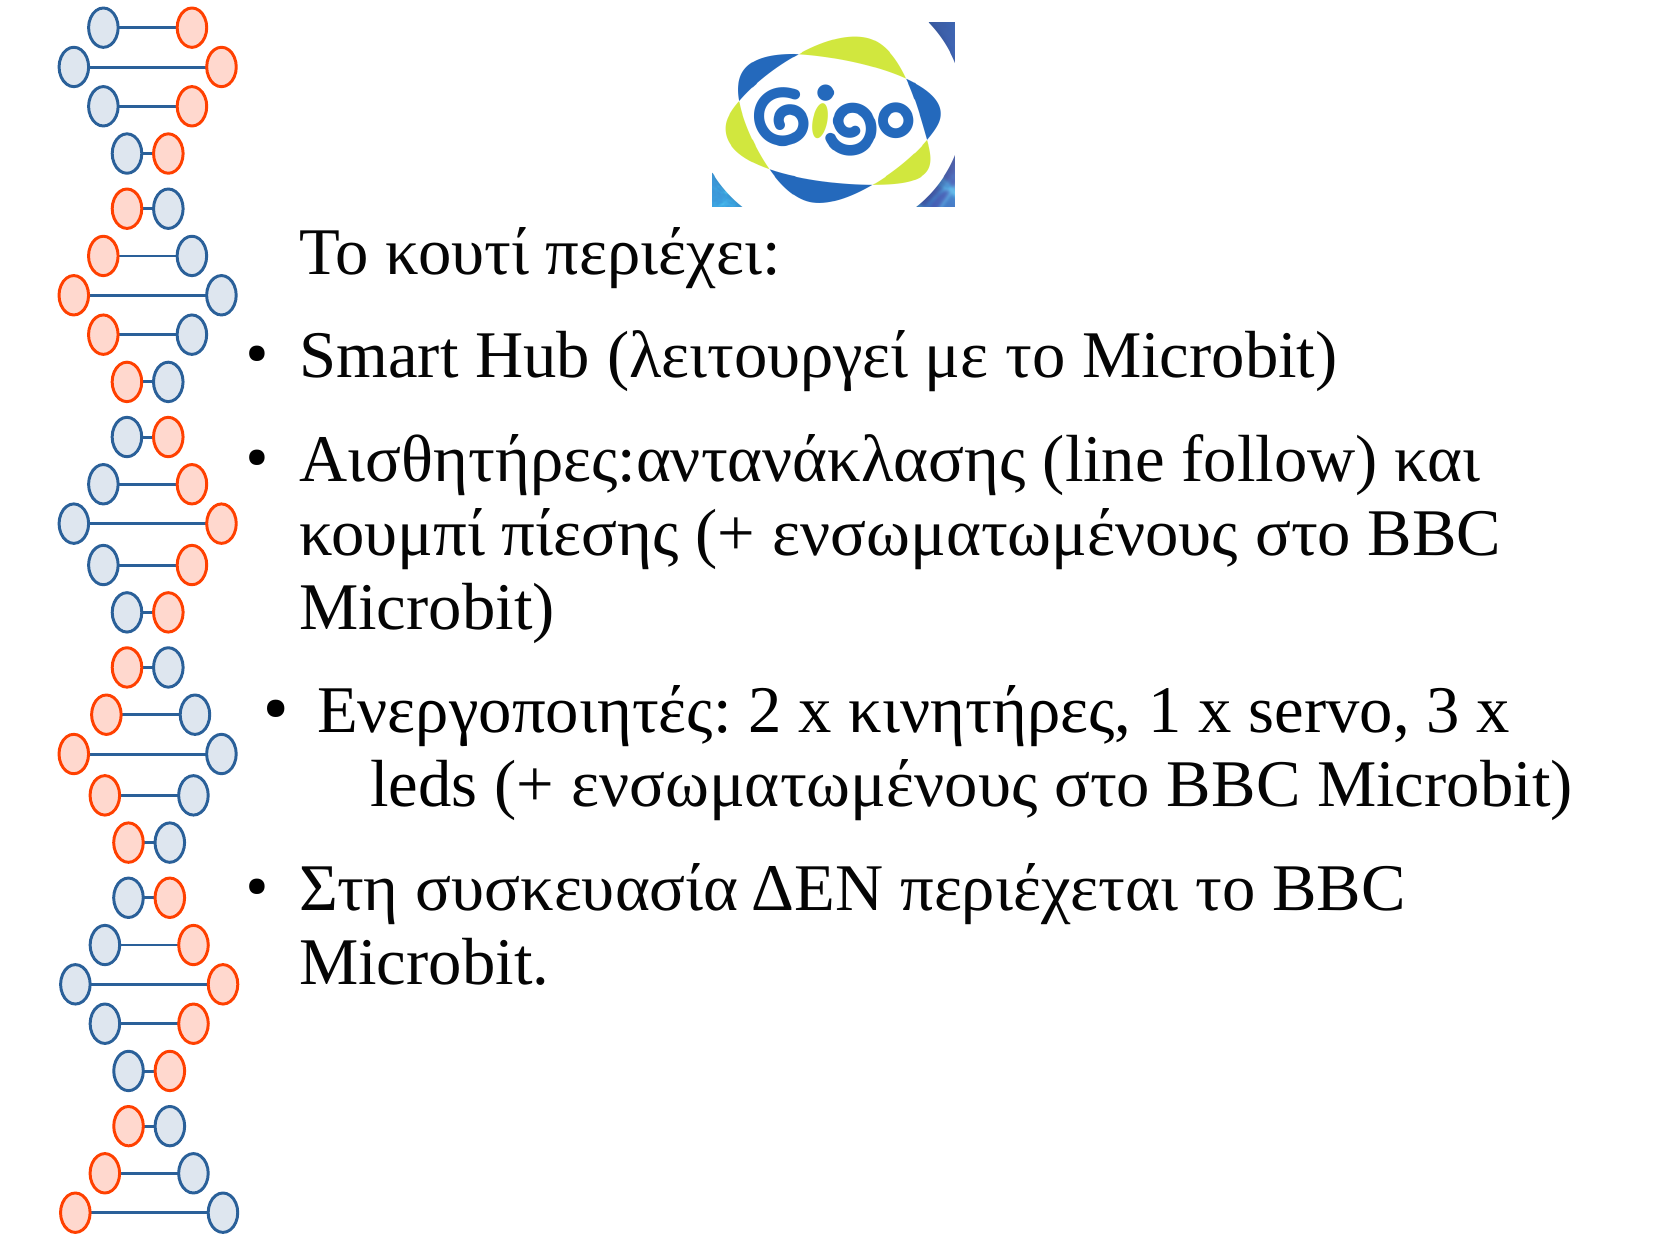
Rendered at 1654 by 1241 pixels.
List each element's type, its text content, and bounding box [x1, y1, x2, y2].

list Το κουτί περιέχει: Smart Hub (λειτουργεί με το Microbit) Αισθητήρες:αντανάκλασης (line follow) και κουμπί πίεσης (+ ενσωματωμένους στο BBC Microbit) Ενεργοποιητές: 2 x κινητήρες, 1 x servo, 3 x leds (+ ενσωματωμένους στο BBC Microbit) Στη συσκευασία ΔΕΝ περιέχεται το BBC Microbit. [228, 214, 1632, 1241]
picture [712, 22, 955, 207]
